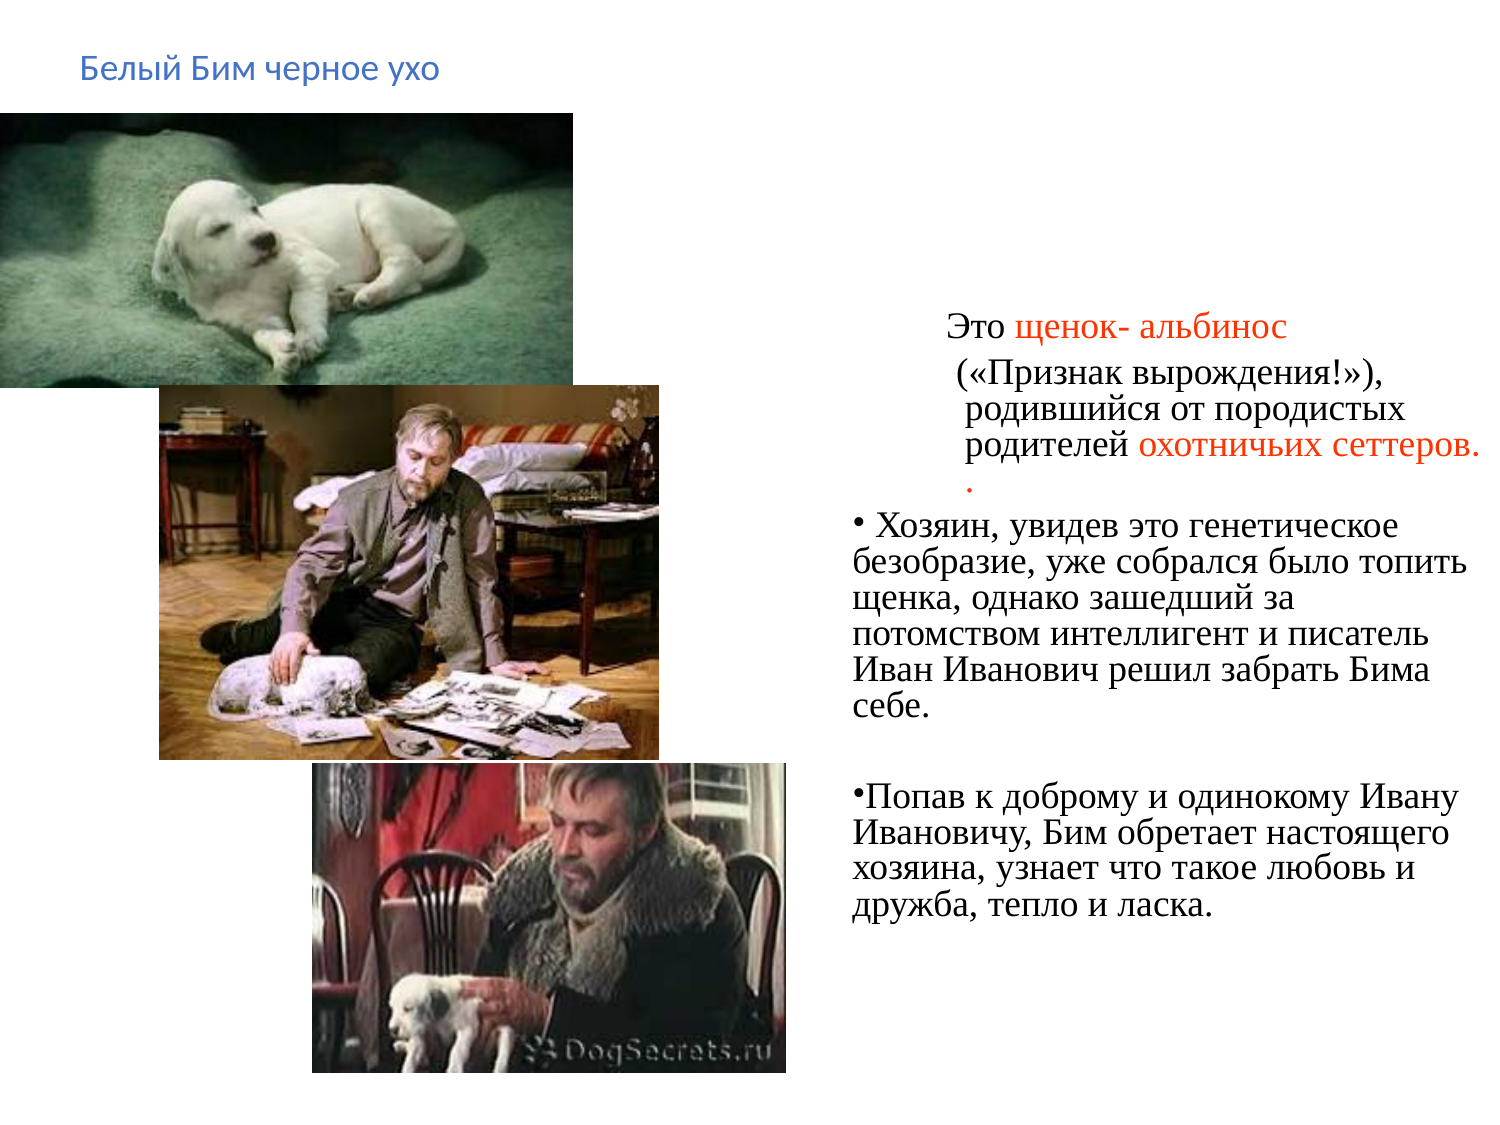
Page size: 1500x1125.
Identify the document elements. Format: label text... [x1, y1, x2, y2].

picture [0, 113, 659, 760]
list Это щенок- альбинос («Признак вырождения!»), родившийся от породистых родителей охотничьих сеттеров. . Хозяин, увидев это генетическое безобразие, уже собрался было топить щенка, однако зашедший за потомством интеллигент и писатель Иван Иванович решил забрать Бима себе. Попав к доброму и одинокому Ивану Ивановичу, Бим обретает настоящего хозяина, узнает что такое любовь и дружба, тепло и ласка. [837, 302, 1500, 1046]
title Белый Бим черное ухо [64, 0, 1415, 160]
picture [312, 763, 786, 1073]
